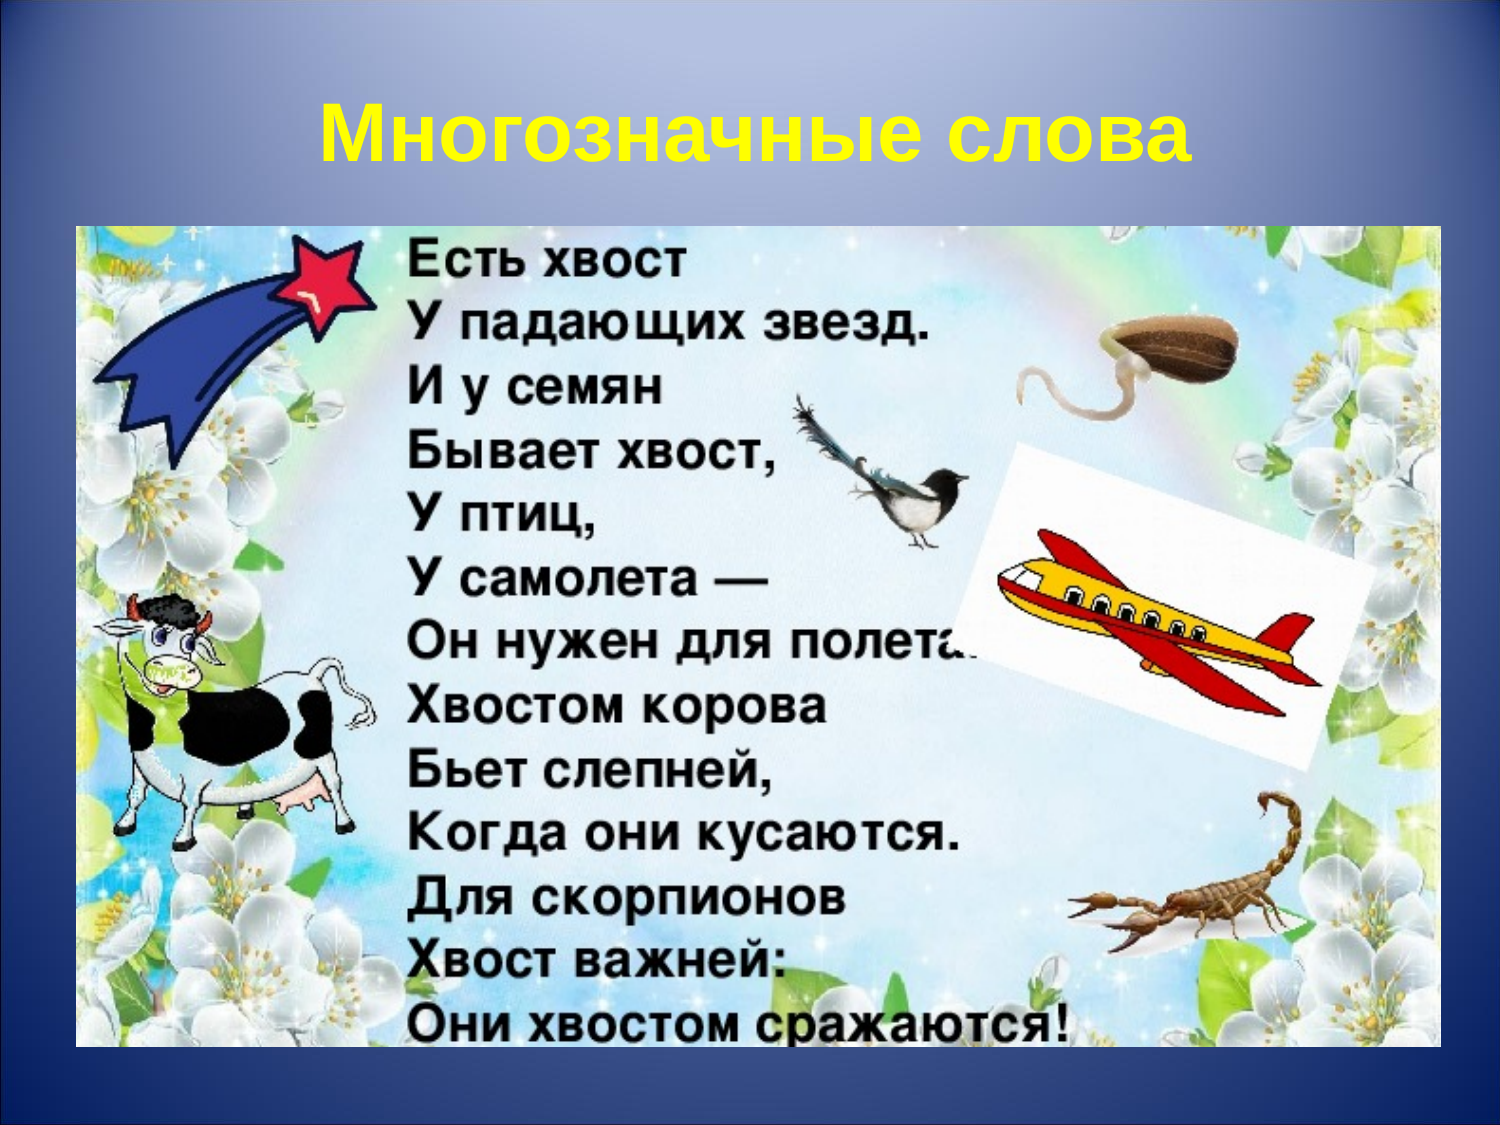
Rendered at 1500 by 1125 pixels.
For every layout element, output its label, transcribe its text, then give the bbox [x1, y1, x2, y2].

text_box Многозначные слова [304, 70, 1208, 186]
picture [76, 226, 1441, 1047]
